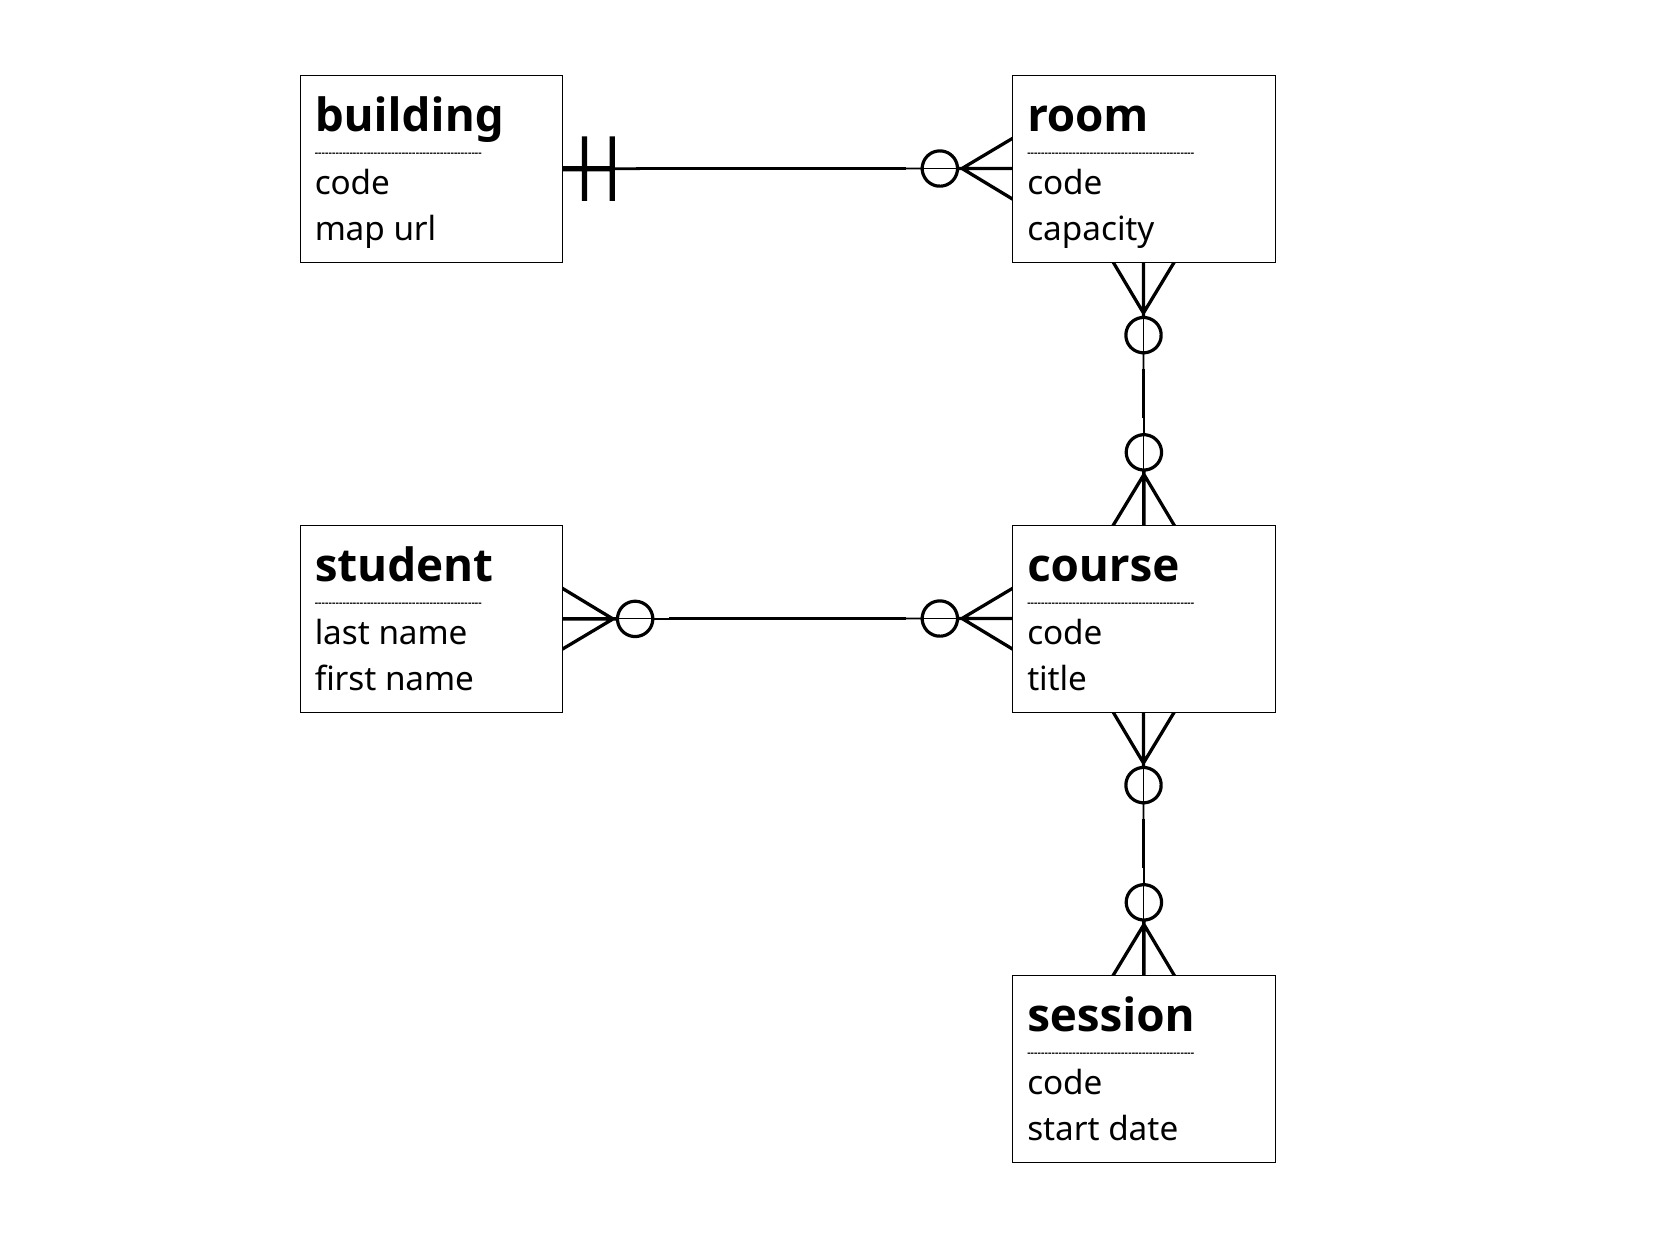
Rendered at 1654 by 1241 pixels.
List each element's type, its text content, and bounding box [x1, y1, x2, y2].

text_box room ------------------------------------------------ code capacity [1012, 75, 1276, 263]
text_box building ------------------------------------------------ code map url [300, 75, 563, 263]
text_box student ------------------------------------------------ last name first name [300, 525, 563, 713]
text_box session ------------------------------------------------ code start date [1012, 975, 1276, 1163]
text_box course ------------------------------------------------ code title [1012, 525, 1276, 713]
